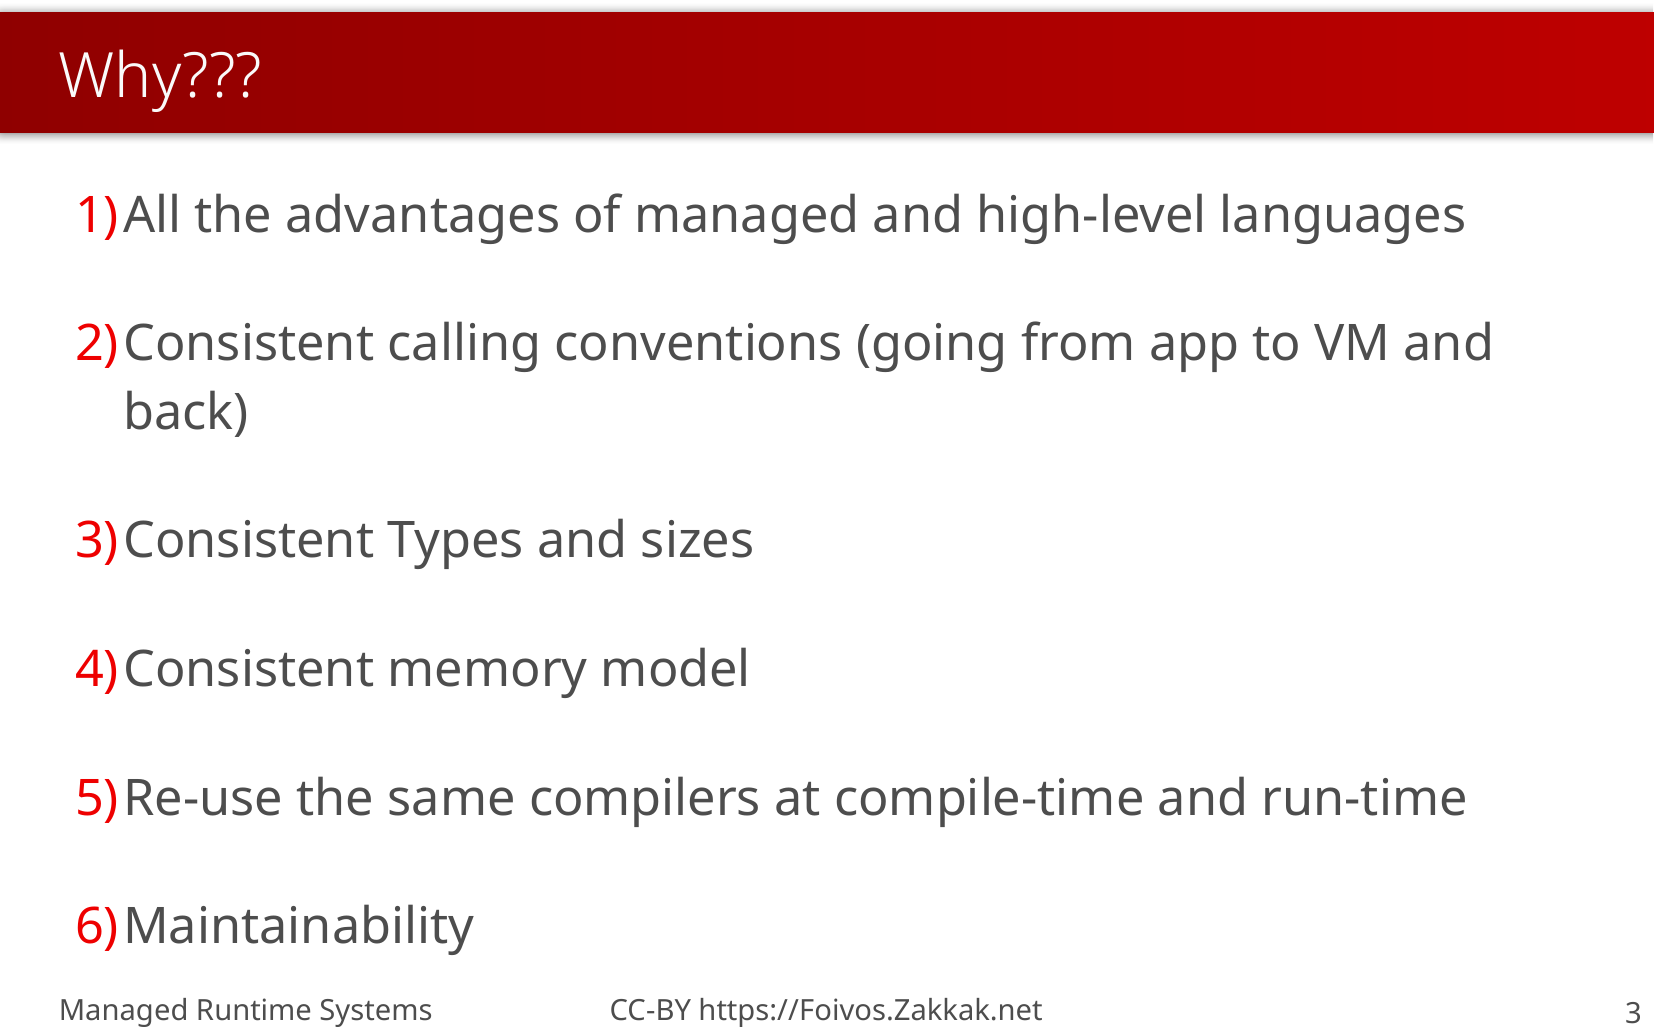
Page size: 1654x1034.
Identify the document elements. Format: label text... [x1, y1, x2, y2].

list All the advantages of managed and high-level languages Consistent calling conventions (going from app to VM and back) Consistent Types and sizes Consistent memory model Re-use the same compilers at compile-time and run-time Maintainability [58, 177, 1594, 960]
title Why??? [58, 7, 1329, 139]
